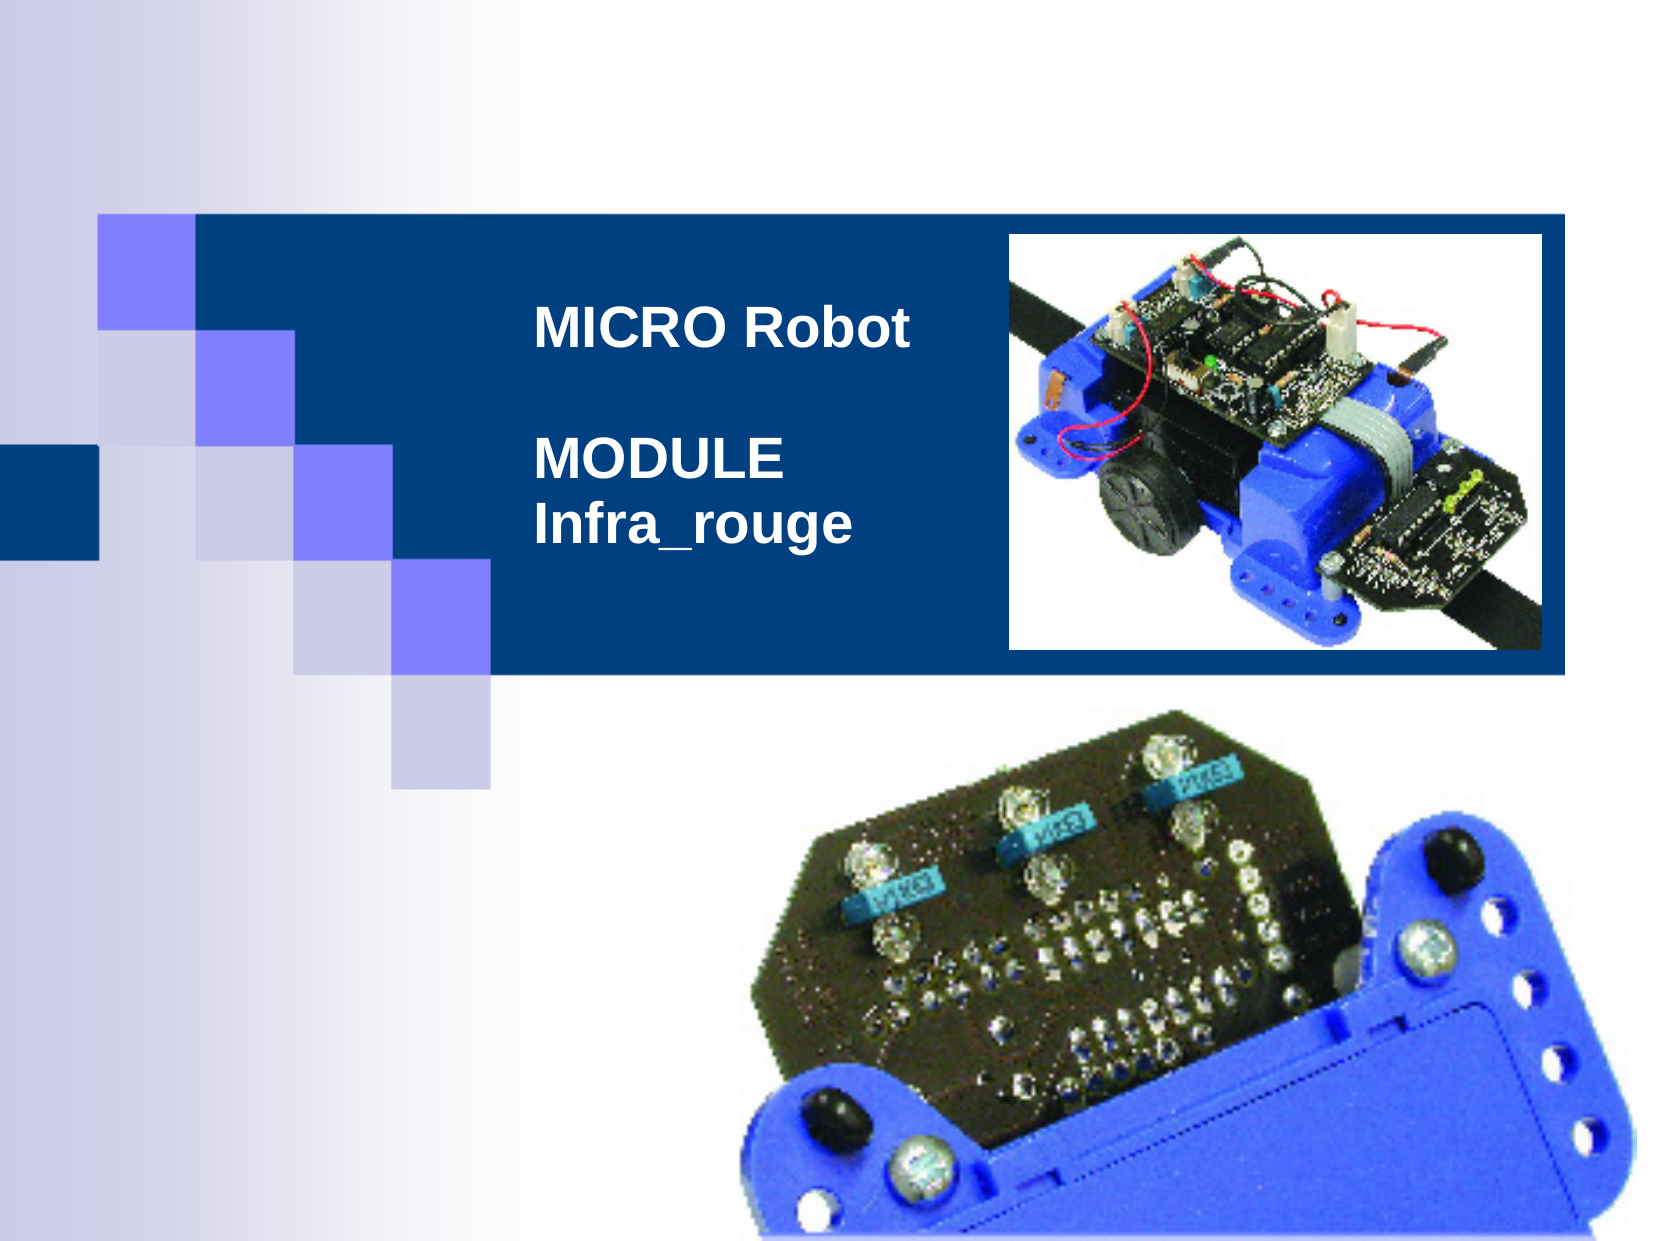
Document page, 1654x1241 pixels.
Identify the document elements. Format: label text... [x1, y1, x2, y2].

picture [738, 708, 1637, 1241]
title MICRO Robot MODULE Infra_rouge [533, 295, 1565, 709]
picture [1009, 234, 1542, 295]
